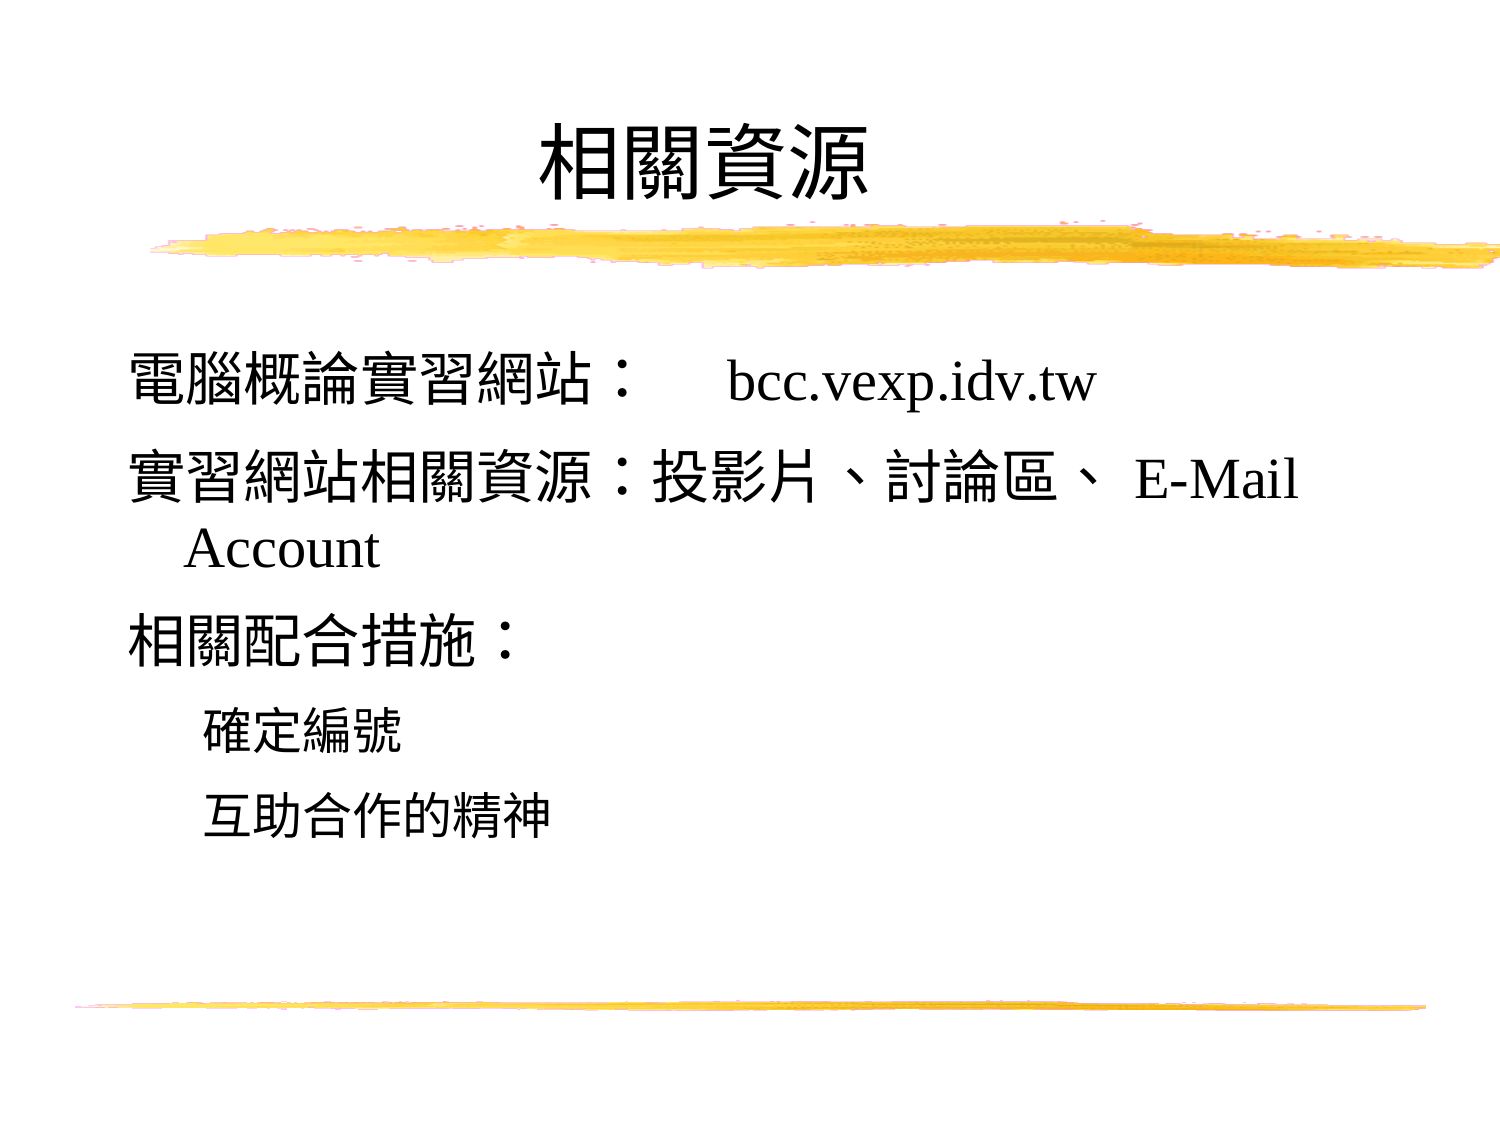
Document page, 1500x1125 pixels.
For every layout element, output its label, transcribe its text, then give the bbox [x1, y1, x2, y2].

picture [1388, 999, 1426, 1013]
list 電腦概論實習網站： bcc.vexp.idv.tw 實習網站相關資源：投影片、討論區、E-Mail Account 相關配合措施： 確定編號 互助合作的精神 [112, 324, 1388, 1016]
title 相關資源 [66, 21, 1342, 225]
picture [75, 999, 112, 1013]
picture [150, 215, 1500, 279]
